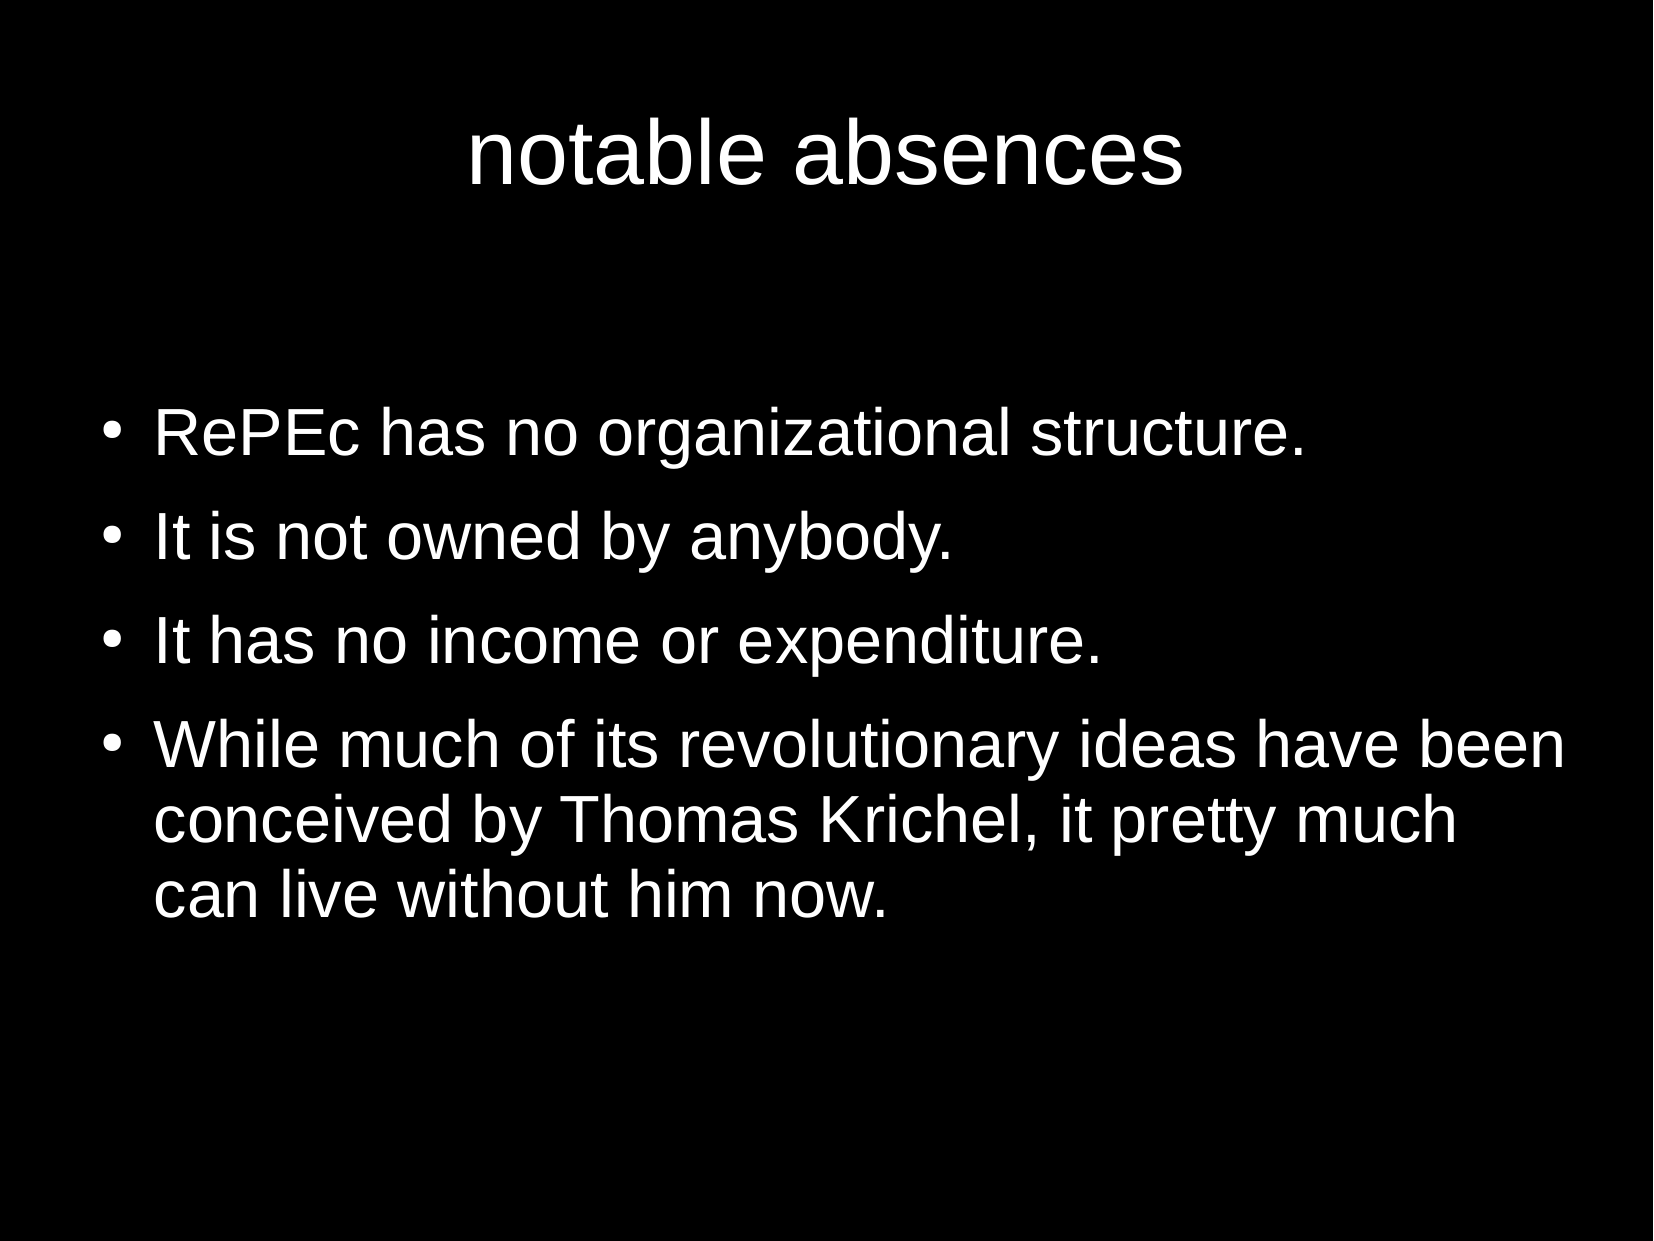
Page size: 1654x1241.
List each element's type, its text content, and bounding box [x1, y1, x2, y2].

list RePEc has no organizational structure. It is not owned by anybody. It has no income or expenditure. While much of its revolutionary ideas have been conceived by Thomas Krichel, it pretty much can live without him now. [82, 290, 1571, 1109]
title notable absences [82, 56, 1571, 250]
